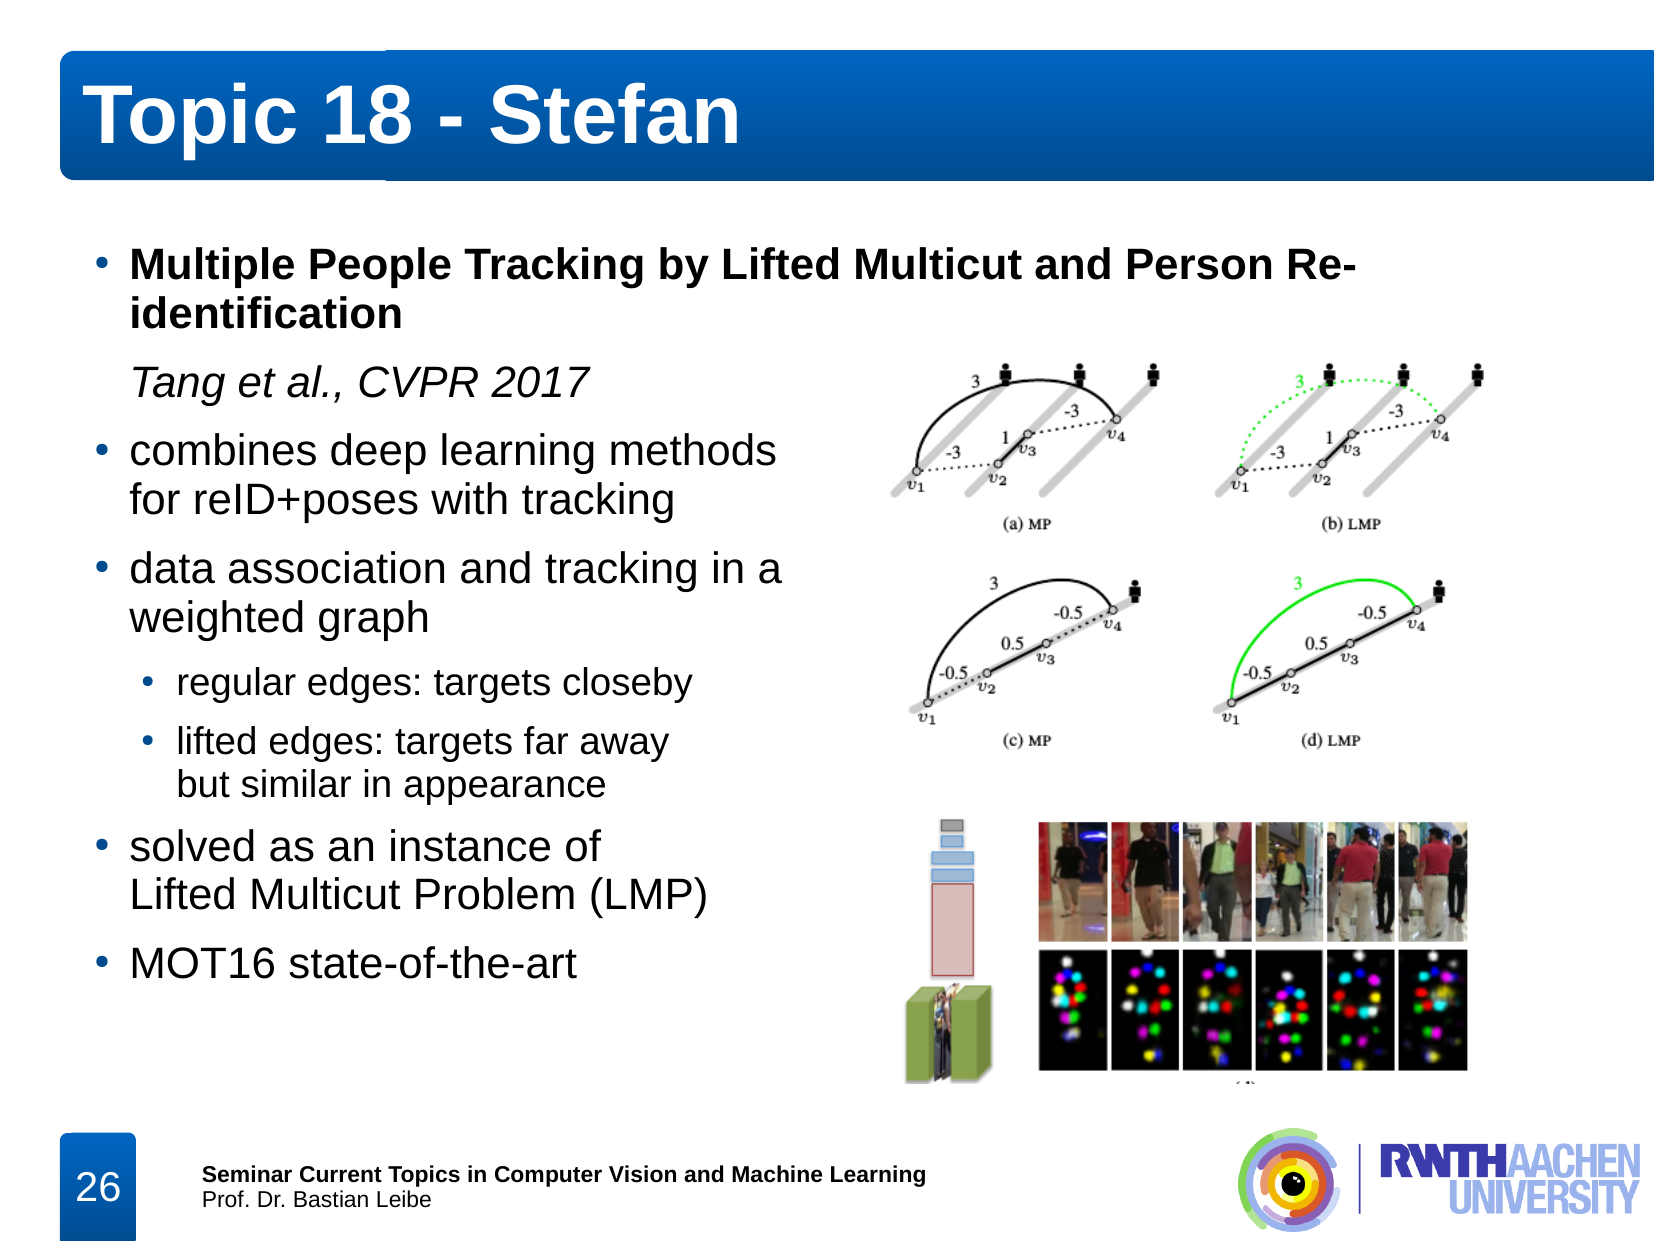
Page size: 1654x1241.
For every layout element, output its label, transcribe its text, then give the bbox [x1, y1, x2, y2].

picture [1238, 1128, 1640, 1232]
list Multiple People Tracking by Lifted Multicut and Person Re-identification Tang et al., CVPR 2017 combines deep learning methods for reID+poses with tracking data association and tracking in a weighted graph regular edges: targets closeby lifted edges: targets far away but similar in appearance solved as an instance of Lifted Multicut Problem (LMP) MOT16 state-of-the-art [82, 240, 1538, 991]
title Topic 18 - Stefan [82, 61, 1571, 168]
picture [870, 329, 1520, 751]
picture [900, 809, 1486, 1084]
